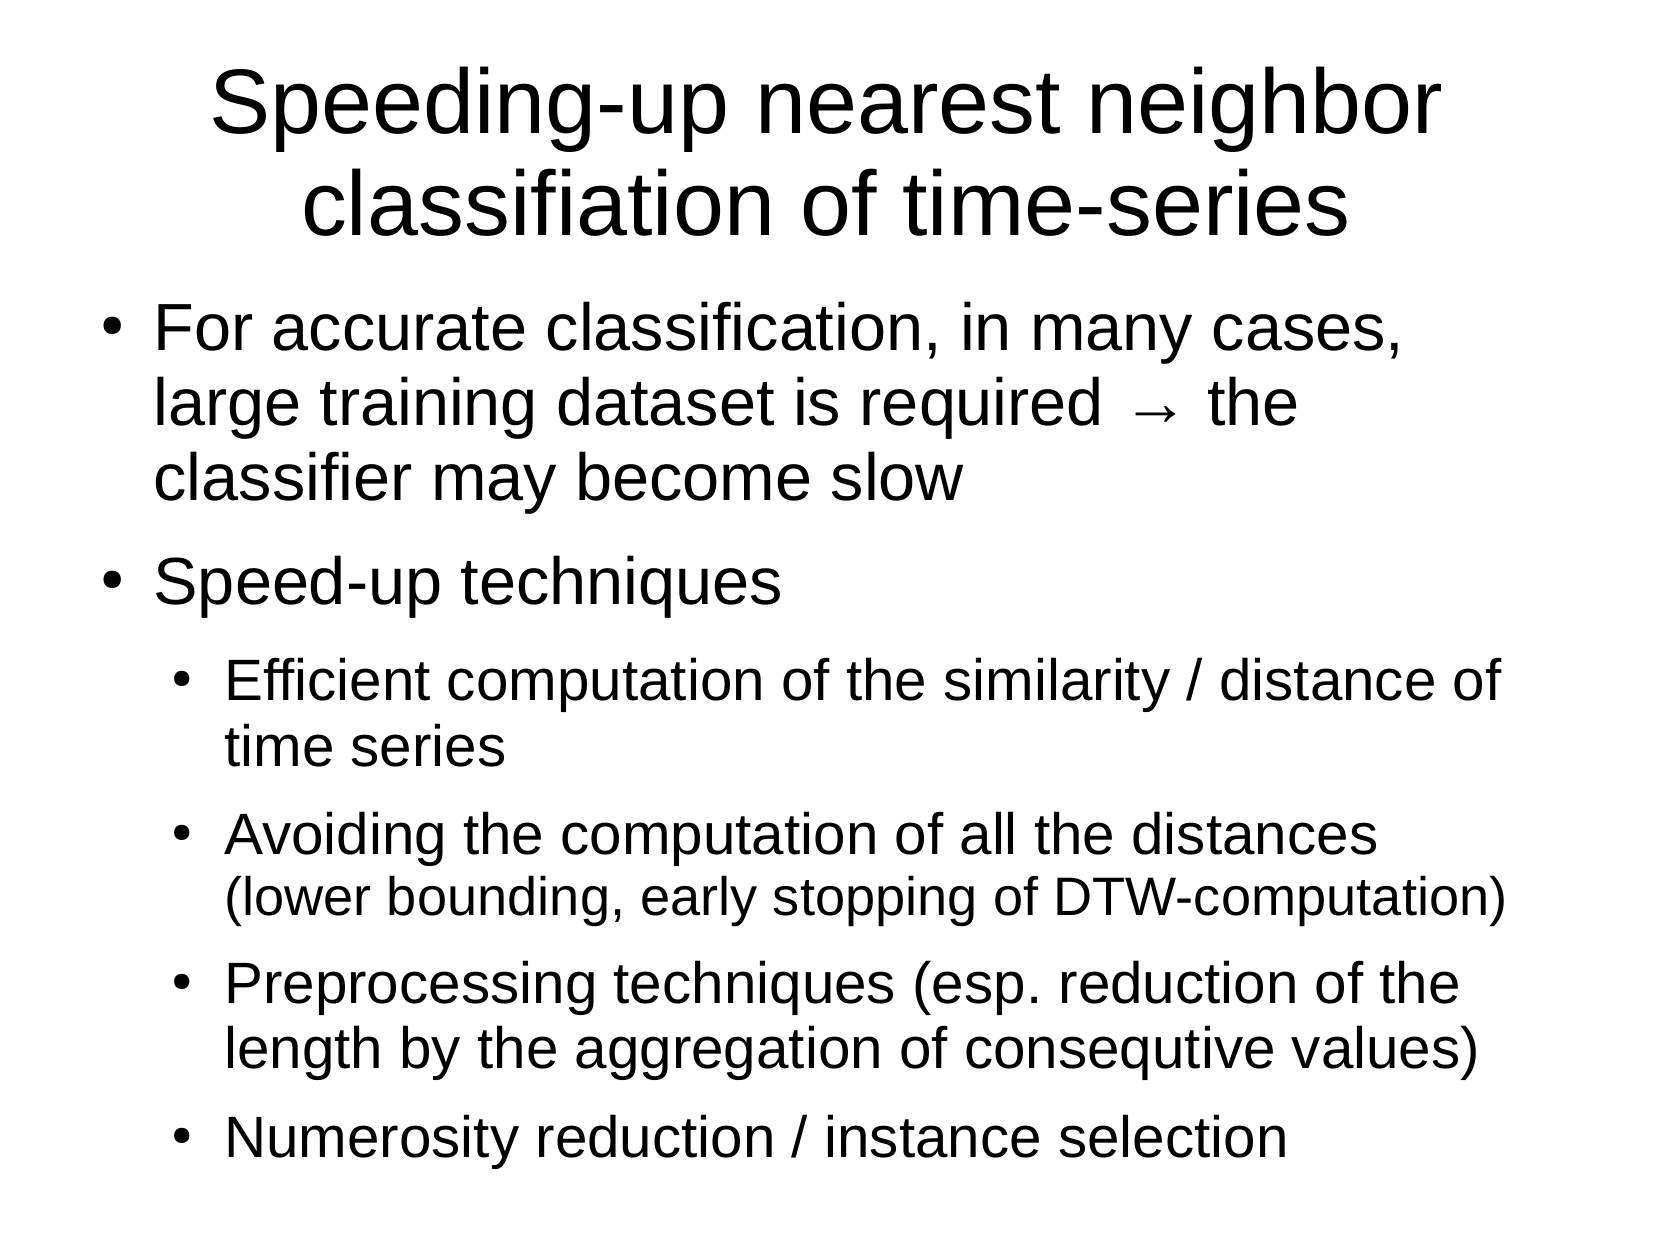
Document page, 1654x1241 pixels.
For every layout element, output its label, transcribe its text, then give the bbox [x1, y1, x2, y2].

list For accurate classification, in many cases, large training dataset is required → the classifier may become slow Speed-up techniques Efficient computation of the similarity / distance of time series Avoiding the computation of all the distances (lower bounding, early stopping of DTW-computation) Preprocessing techniques (esp. reduction of the length by the aggregation of consequtive values) Numerosity reduction / instance selection [82, 290, 1571, 1169]
title Speeding-up nearest neighbor classifiation of time-series [82, 49, 1571, 257]
